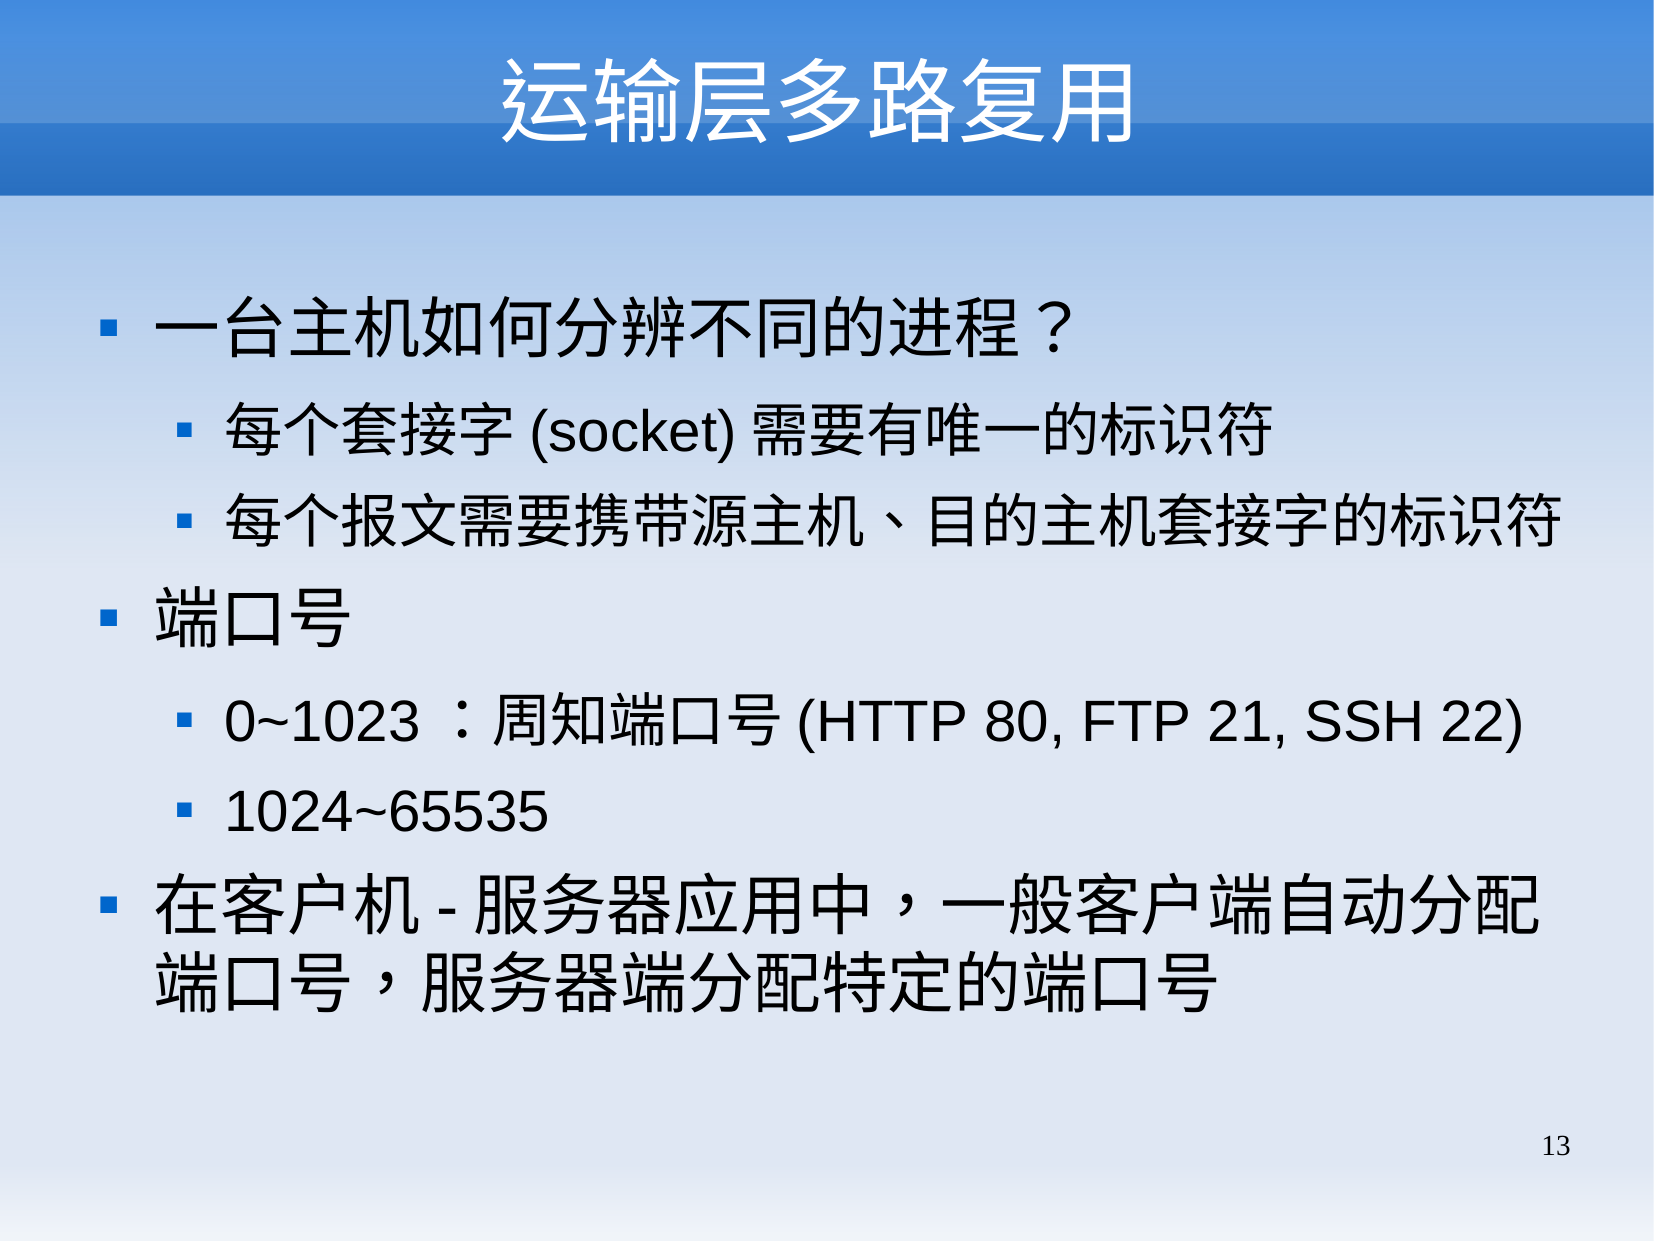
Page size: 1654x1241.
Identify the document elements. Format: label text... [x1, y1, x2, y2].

list 一台主机如何分辨不同的进程？ 每个套接字(socket)需要有唯一的标识符 每个报文需要携带源主机、目的主机套接字的标识符 端口号 0~1023：周知端口号(HTTP 80, FTP 21, SSH 22) 1024~65535 在客户机-服务器应用中，一般客户端自动分配端口号，服务器端分配特定的端口号 [82, 290, 1571, 1109]
picture [0, 0, 1654, 1241]
title 运输层多路复用 [76, 0, 1565, 208]
